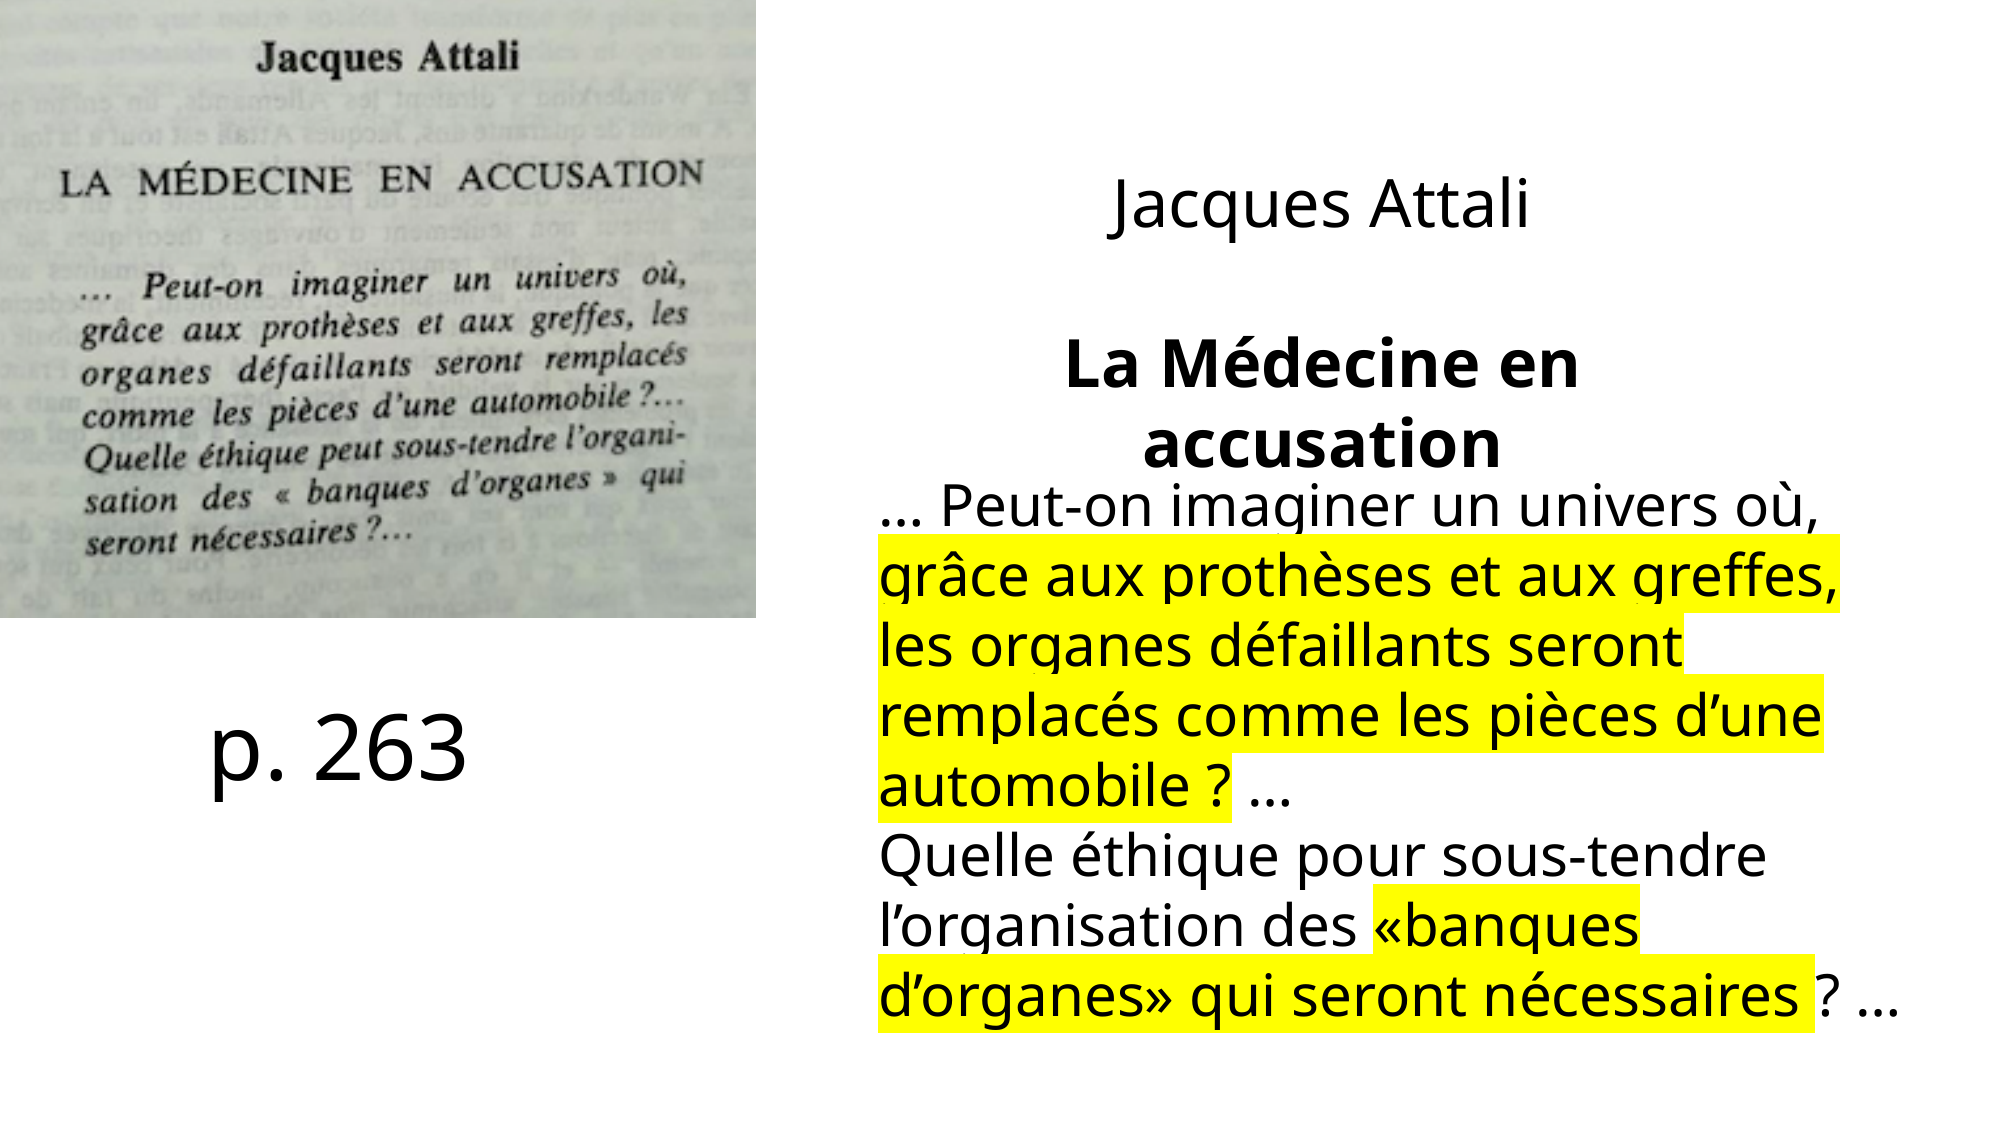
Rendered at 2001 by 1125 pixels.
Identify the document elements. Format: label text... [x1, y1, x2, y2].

title p. 263 [116, 642, 562, 860]
text_box … Peut-on imaginer un univers où, grâce aux prothèses et aux greffes, les organes défaillants seront remplacés comme les pièces d’une automobile ? … Quelle éthique pour sous-tendre l’organisation des «banques d’organes» qui seront nécessaires ? … [863, 460, 1923, 1035]
text_box Jacques Attali La Médecine en accusation [863, 153, 1782, 488]
picture [0, 0, 756, 618]
